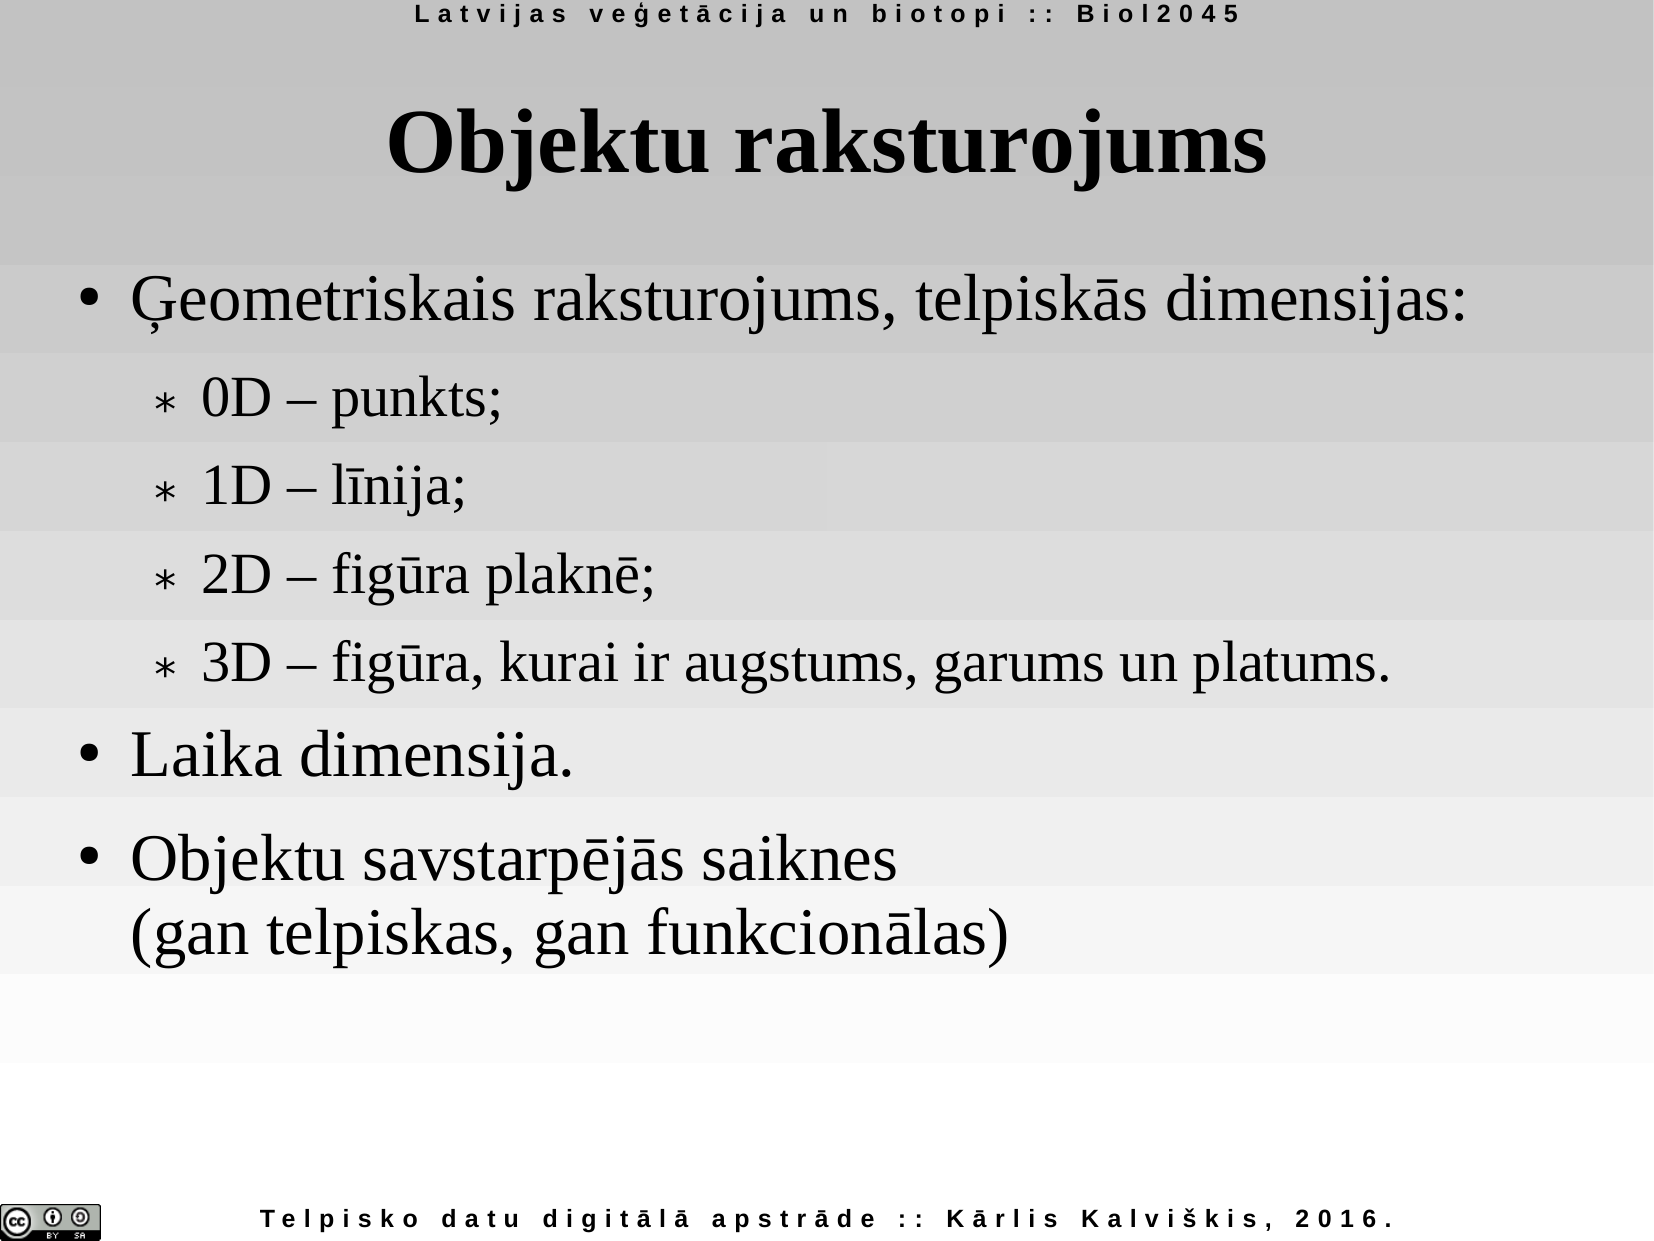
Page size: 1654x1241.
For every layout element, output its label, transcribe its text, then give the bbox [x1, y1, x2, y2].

title Objektu raksturojums [59, 37, 1596, 246]
picture [0, 0, 1654, 1241]
list Ģeometriskais raksturojums, telpiskās dimensijas: 0D – punkts; 1D – līnija; 2D – figūra plaknē; 3D – figūra, kurai ir augstums, garums un platums. Laika dimensija. Objektu savstarpējās saiknes (gan telpiskas, gan funkcionālas) [59, 261, 1596, 1175]
